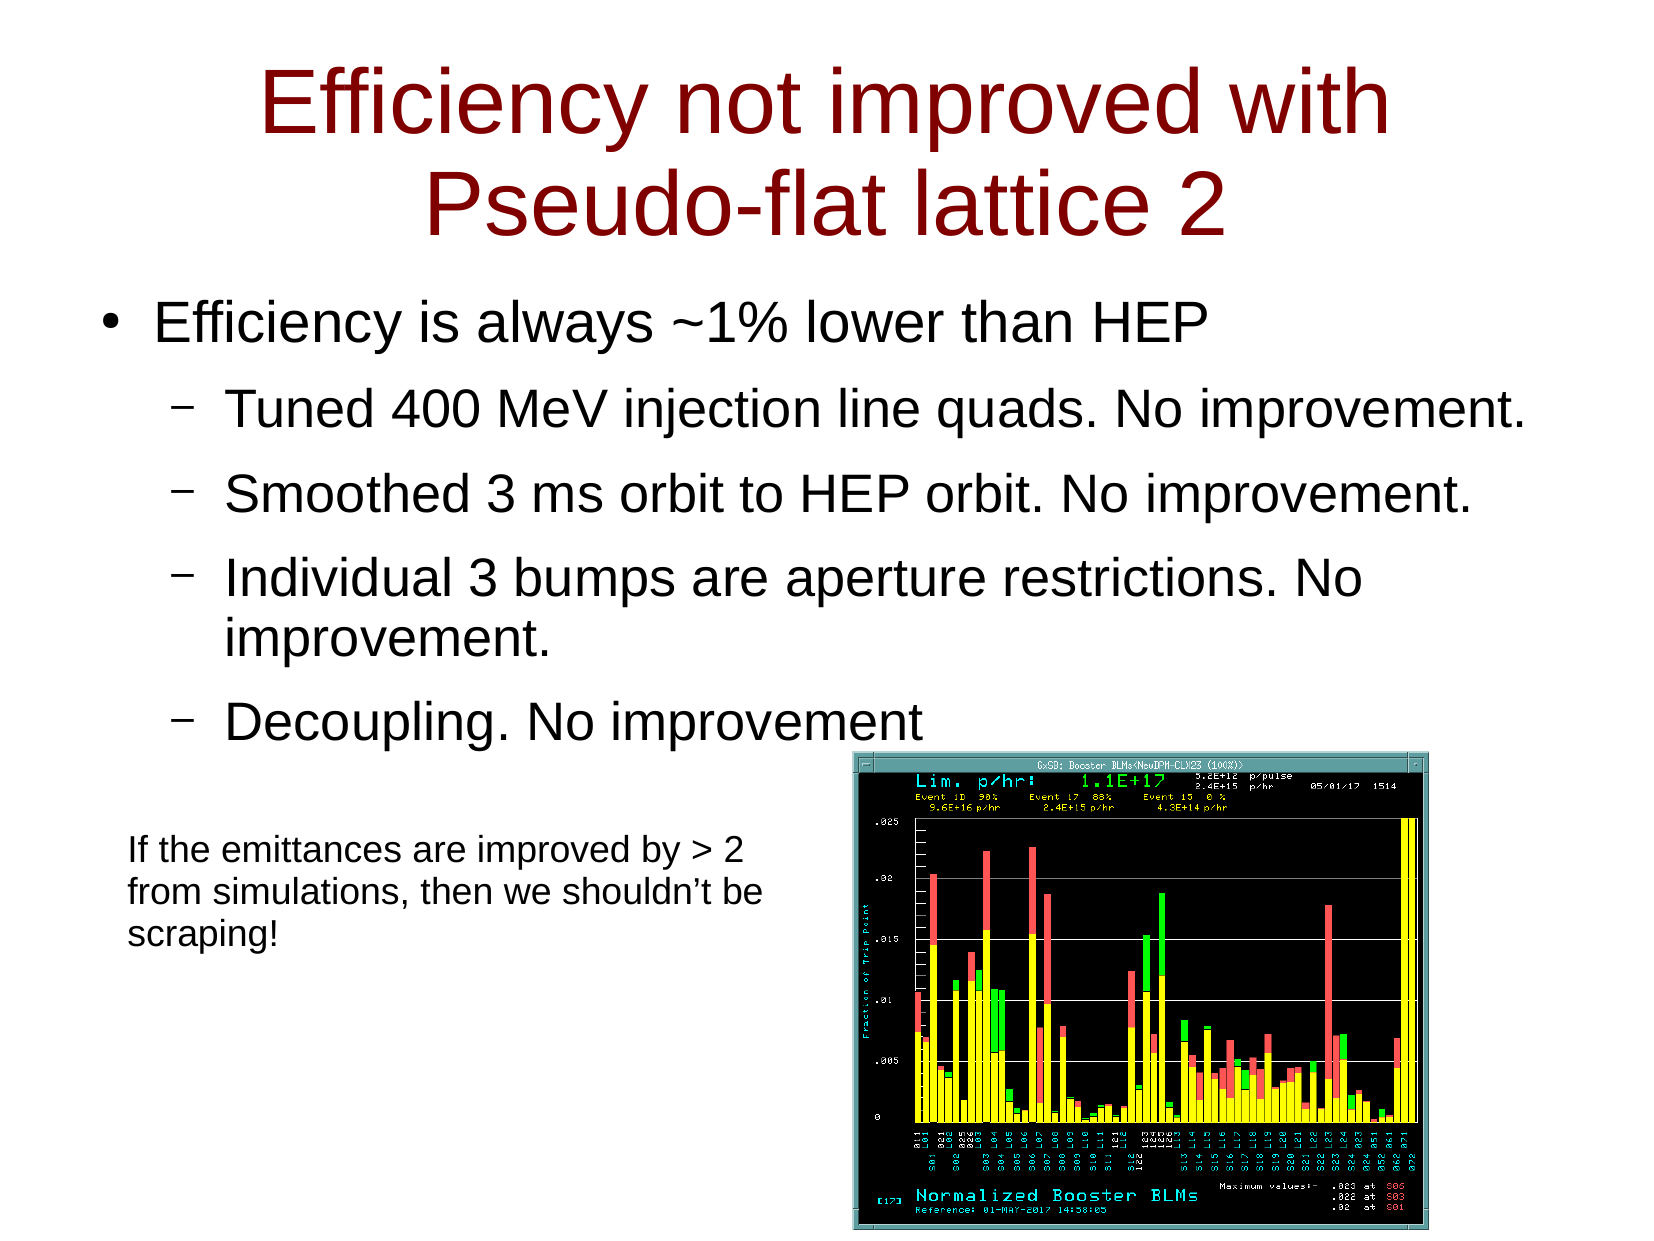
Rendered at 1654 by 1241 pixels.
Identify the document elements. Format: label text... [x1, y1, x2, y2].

title Efficiency not improved with Pseudo-flat lattice 2 [82, 49, 1571, 257]
picture [852, 751, 1429, 1231]
list Efficiency is always ~1% lower than HEP Tuned 400 MeV injection line quads. No improvement. Smoothed 3 ms orbit to HEP orbit. No improvement. Individual 3 bumps are aperture restrictions. No improvement. Decoupling. No improvement [82, 290, 1571, 1010]
text_box If the emittances are improved by > 2 from simulations, then we shouldn’t be scraping! [112, 821, 814, 961]
